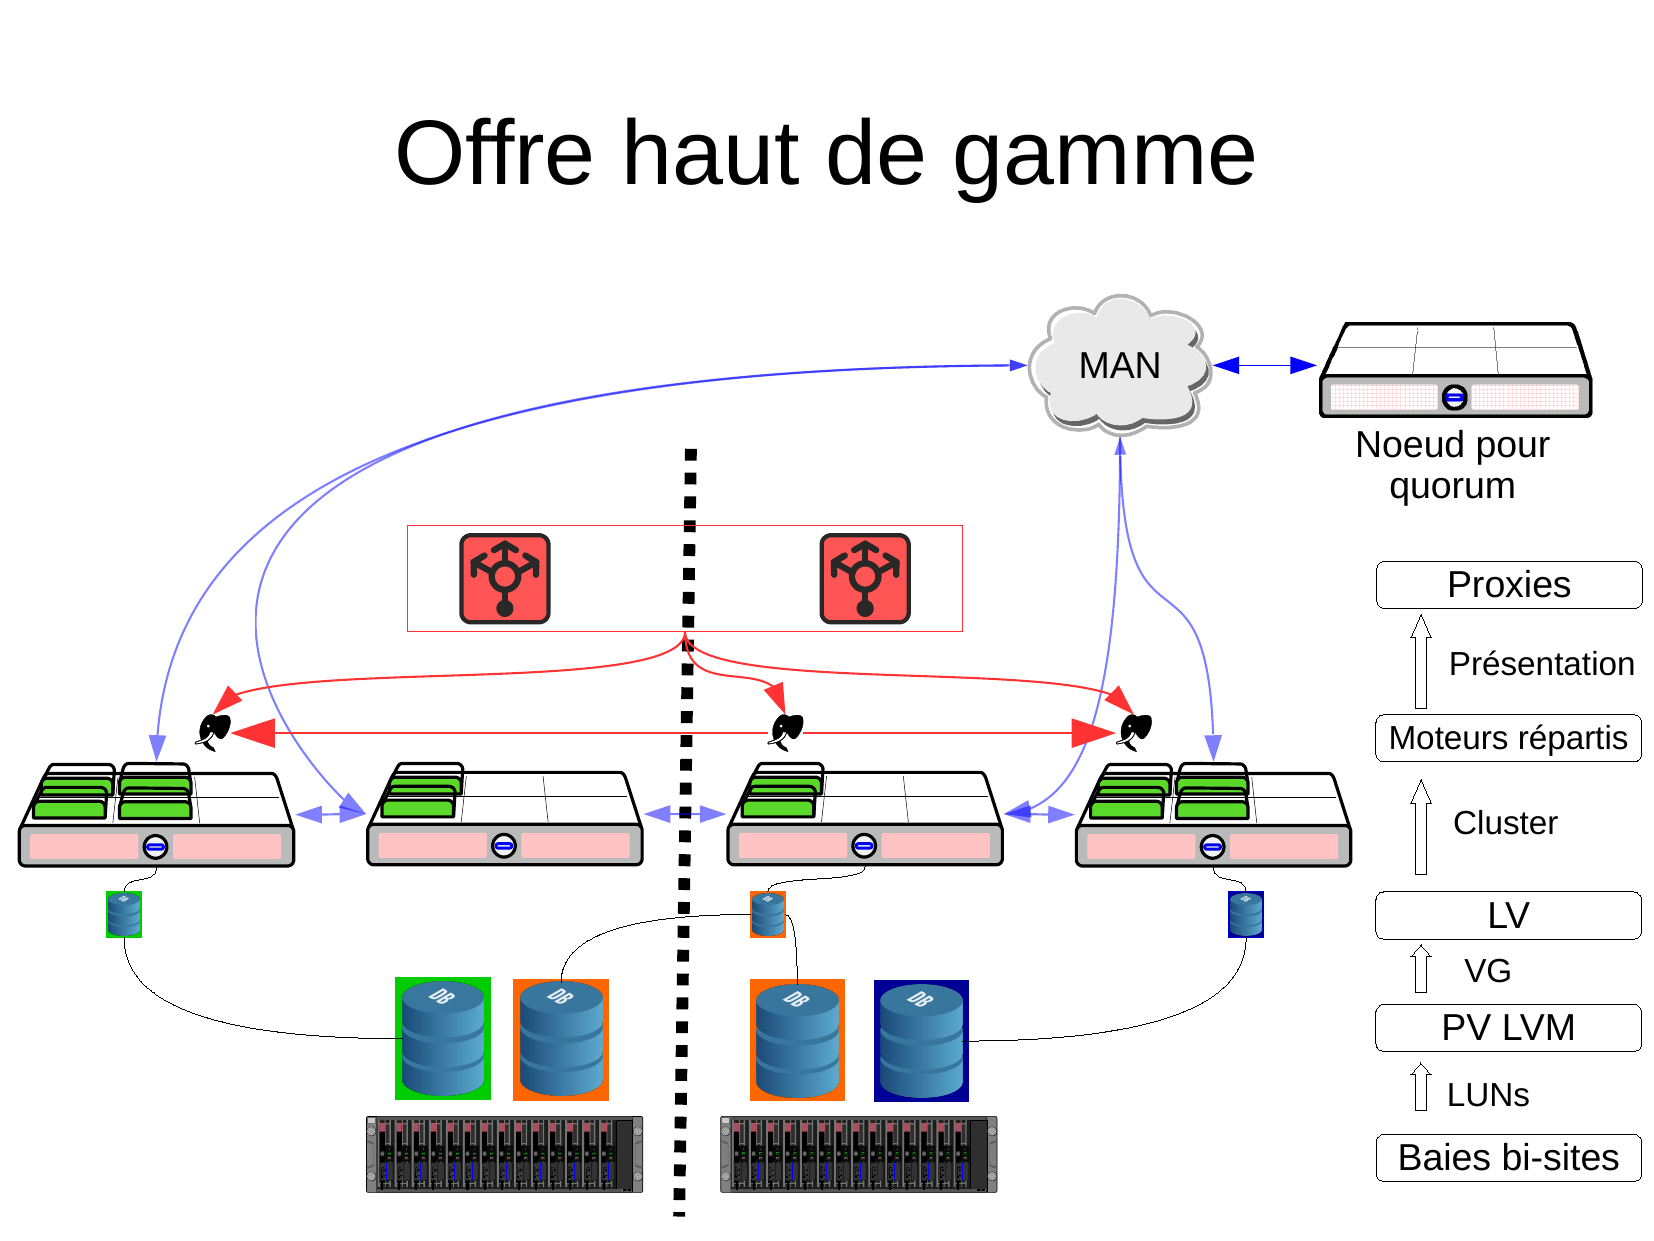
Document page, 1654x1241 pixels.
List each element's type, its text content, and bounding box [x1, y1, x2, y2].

picture [366, 1116, 644, 1193]
text_box [750, 979, 845, 1101]
text_box LV [1375, 891, 1642, 940]
picture [1074, 761, 1353, 868]
picture [1027, 293, 1213, 438]
text_box [874, 980, 969, 1102]
text_box [395, 977, 491, 1100]
text_box Noeud pour quorum [1311, 415, 1595, 515]
text_box VG [1431, 944, 1546, 1004]
picture [819, 533, 911, 625]
text_box PV LVM [1375, 1004, 1642, 1052]
text_box [1410, 944, 1432, 993]
picture [366, 761, 644, 867]
picture [520, 981, 603, 1096]
picture [756, 984, 839, 1098]
text_box Proxies [1376, 561, 1643, 609]
picture [752, 893, 784, 936]
text_box [1228, 891, 1264, 938]
text_box [106, 891, 142, 938]
picture [720, 1116, 999, 1193]
text_box Baies bi-sites [1376, 1134, 1642, 1182]
text_box [750, 891, 786, 938]
picture [1230, 893, 1262, 936]
picture [1116, 714, 1152, 752]
picture [459, 533, 551, 625]
text_box [1410, 779, 1432, 875]
text_box [1410, 614, 1432, 709]
title Offre haut de gamme [82, 49, 1571, 257]
text_box Présentation [1431, 637, 1654, 691]
text_box LUNs [1431, 1069, 1546, 1129]
text_box [513, 979, 609, 1101]
picture [108, 893, 140, 936]
text_box Moteurs répartis [1375, 714, 1642, 762]
picture [767, 714, 804, 752]
picture [1316, 313, 1595, 418]
picture [880, 984, 963, 1098]
text_box [1410, 1062, 1431, 1111]
picture [726, 761, 1004, 867]
picture [194, 714, 231, 752]
picture [17, 761, 296, 868]
picture [402, 981, 484, 1096]
text_box Cluster [1431, 797, 1581, 851]
